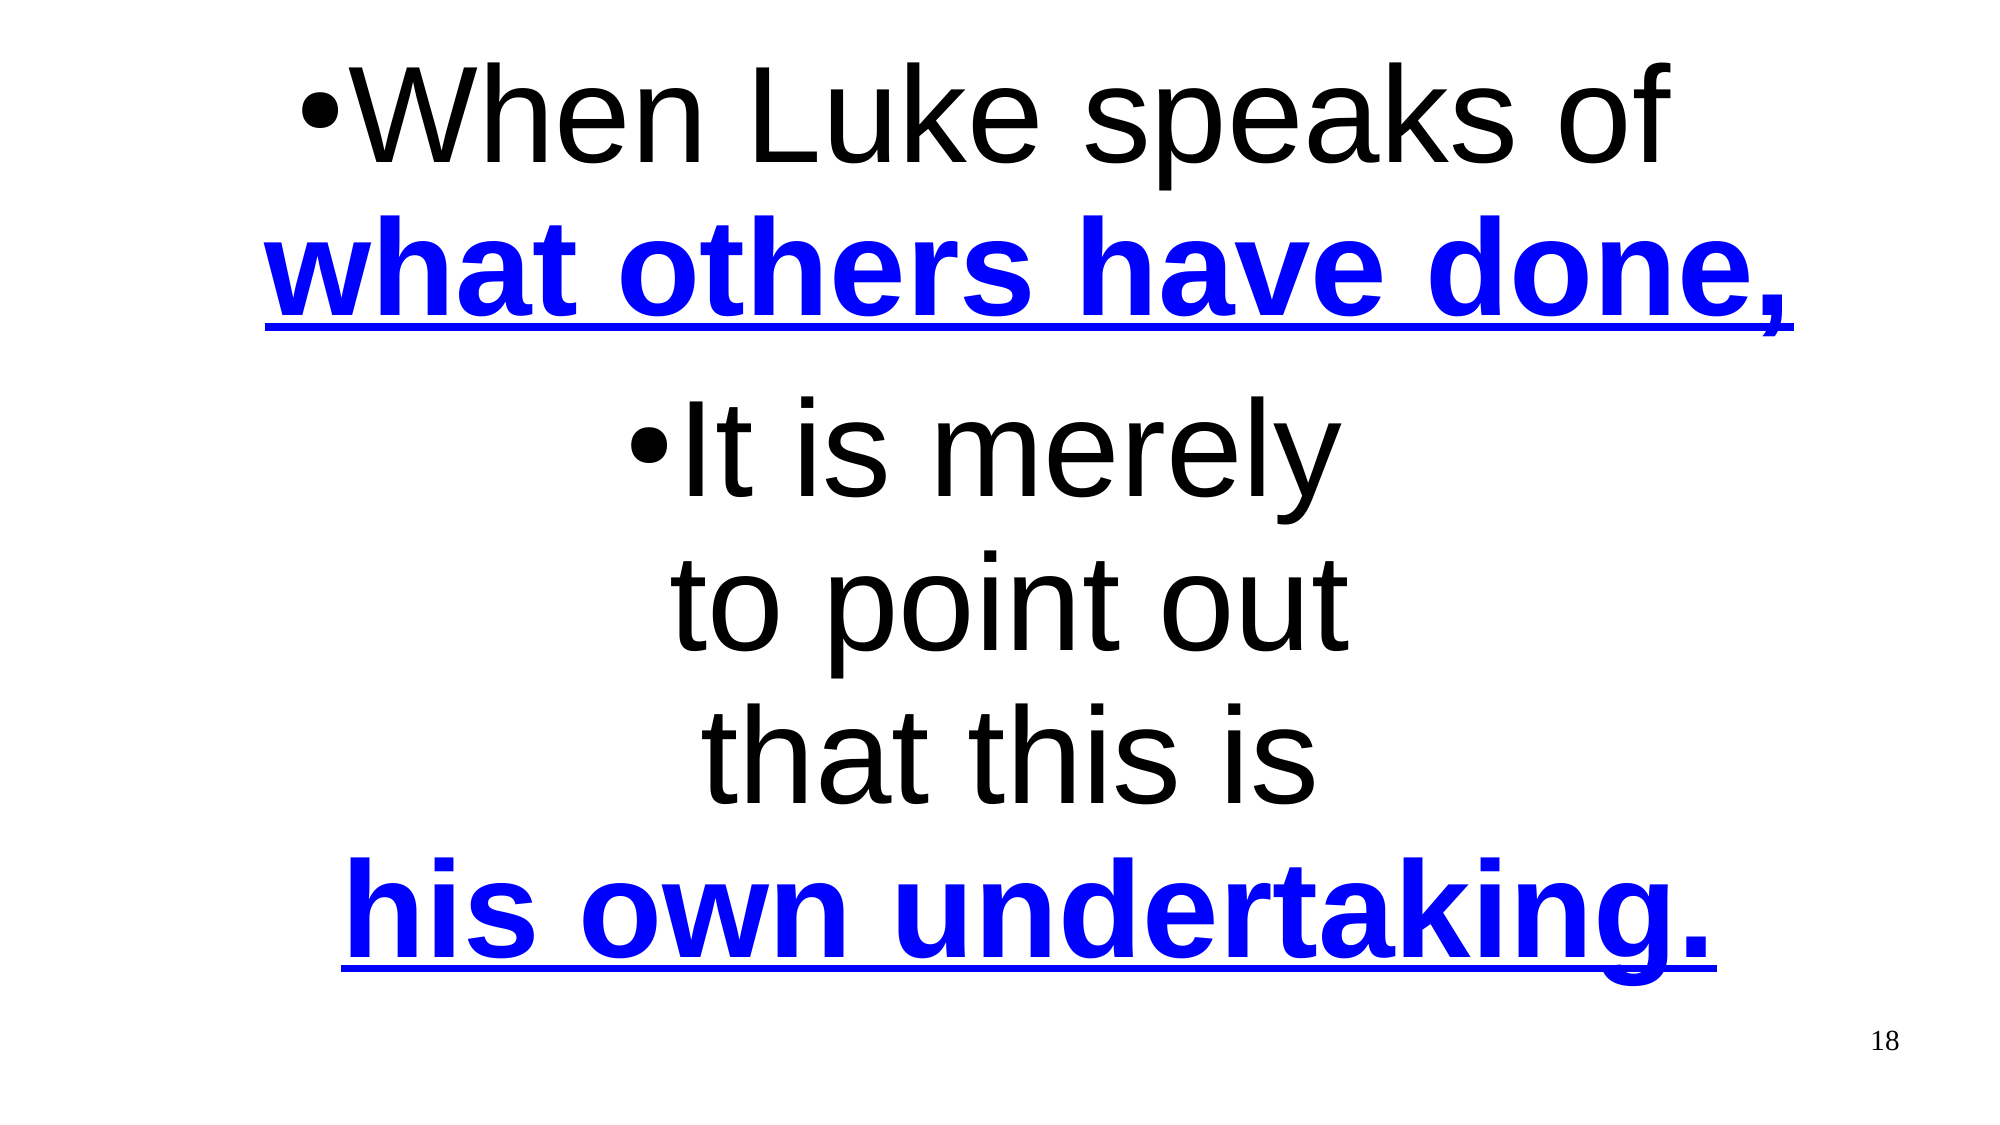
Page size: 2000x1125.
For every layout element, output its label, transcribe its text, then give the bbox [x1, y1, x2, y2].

list When Luke speaks of what others have done, It is merely to point out that this is his own undertaking. [37, 37, 1951, 1088]
